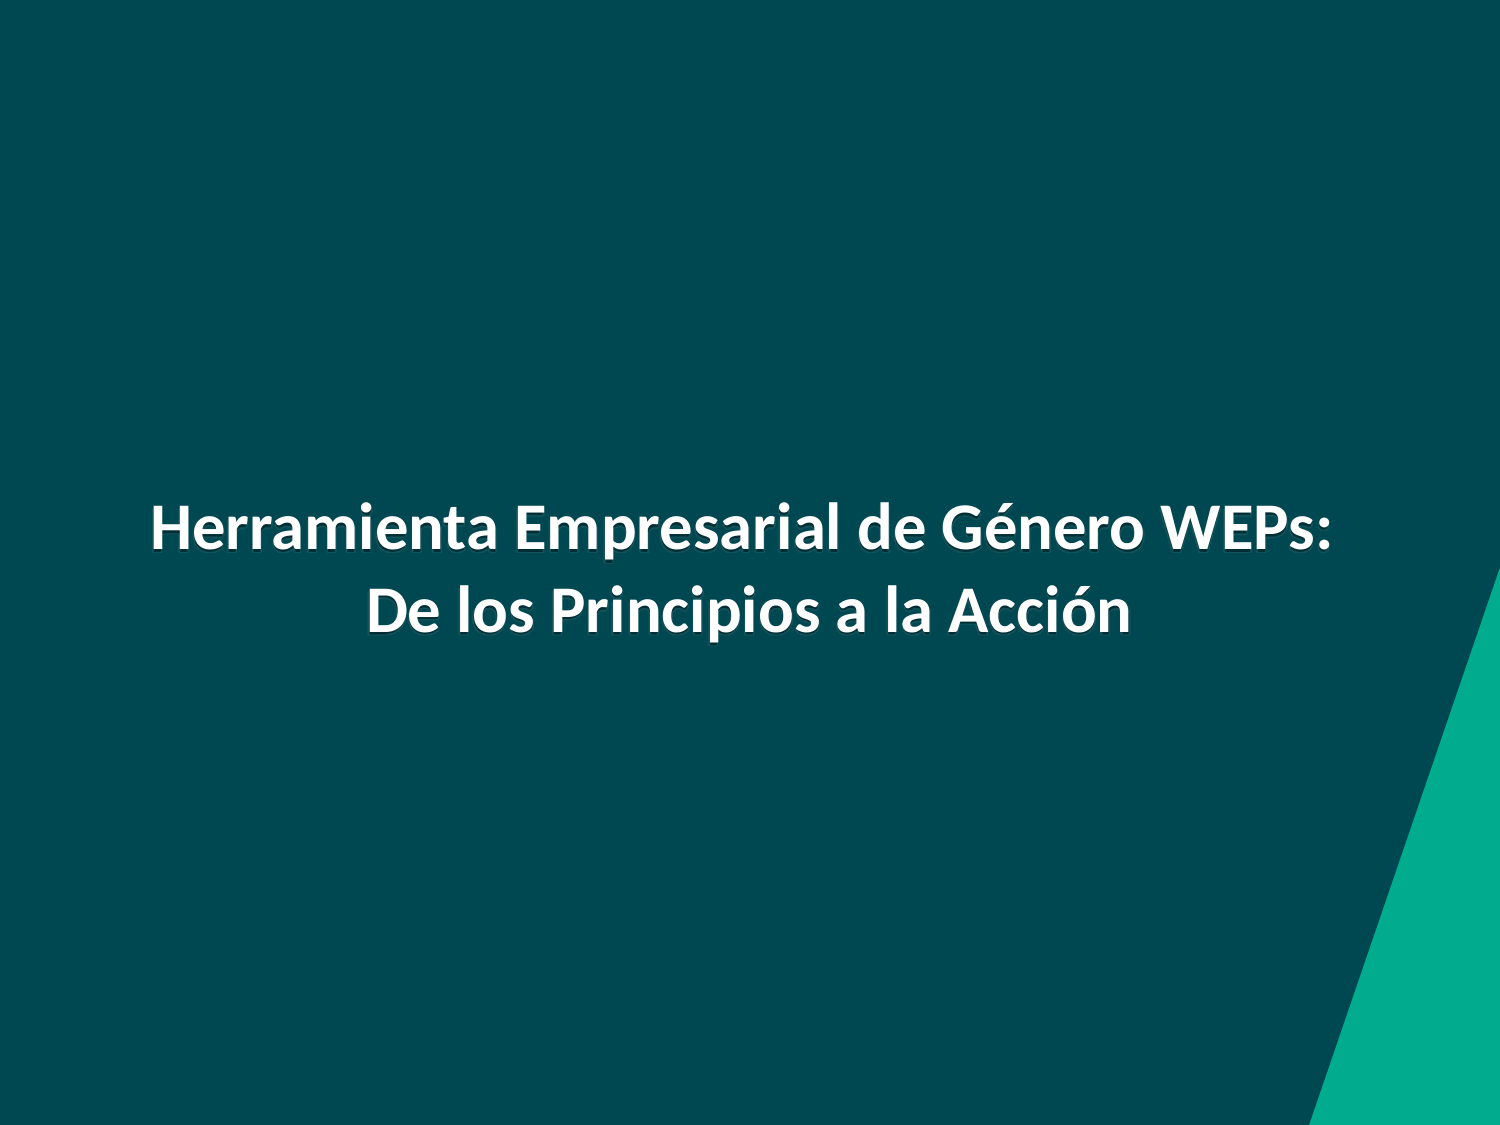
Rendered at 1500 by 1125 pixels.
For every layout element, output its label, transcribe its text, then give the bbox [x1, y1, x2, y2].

title Herramienta Empresarial de Género WEPs: De los Principios a la Acción [148, 471, 1352, 654]
